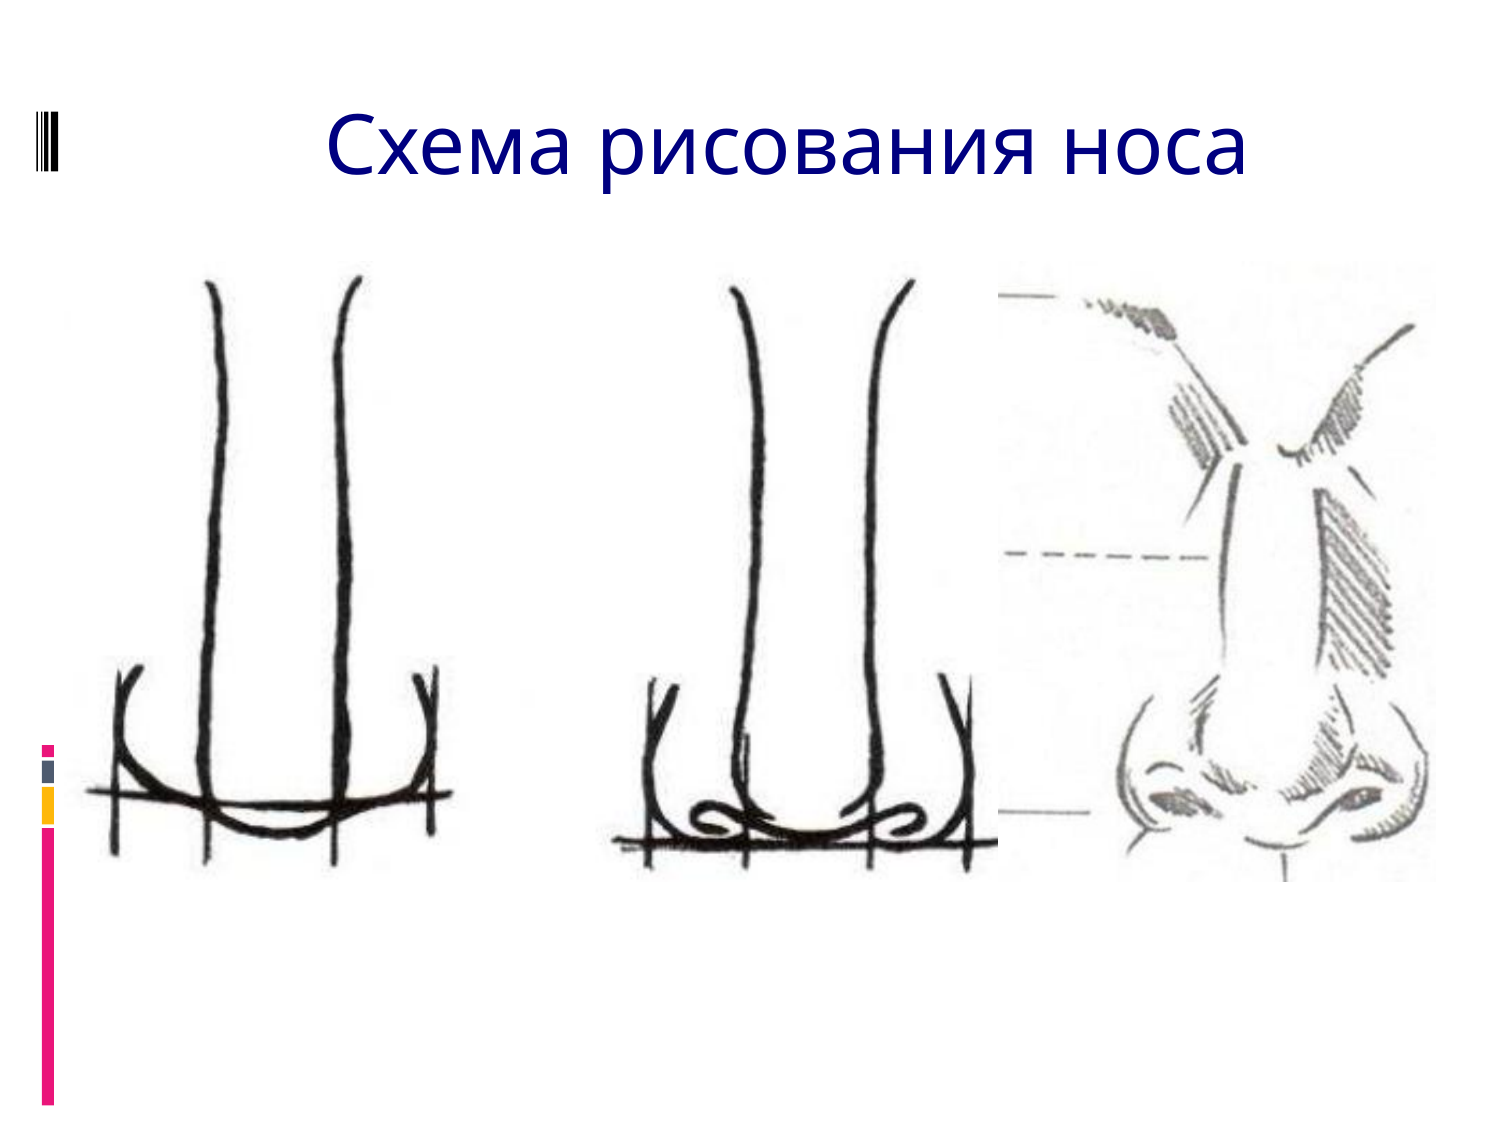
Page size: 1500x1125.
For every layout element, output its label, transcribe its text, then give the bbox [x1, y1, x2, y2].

picture [64, 261, 1436, 882]
title Схема рисования носа [150, 83, 1425, 234]
